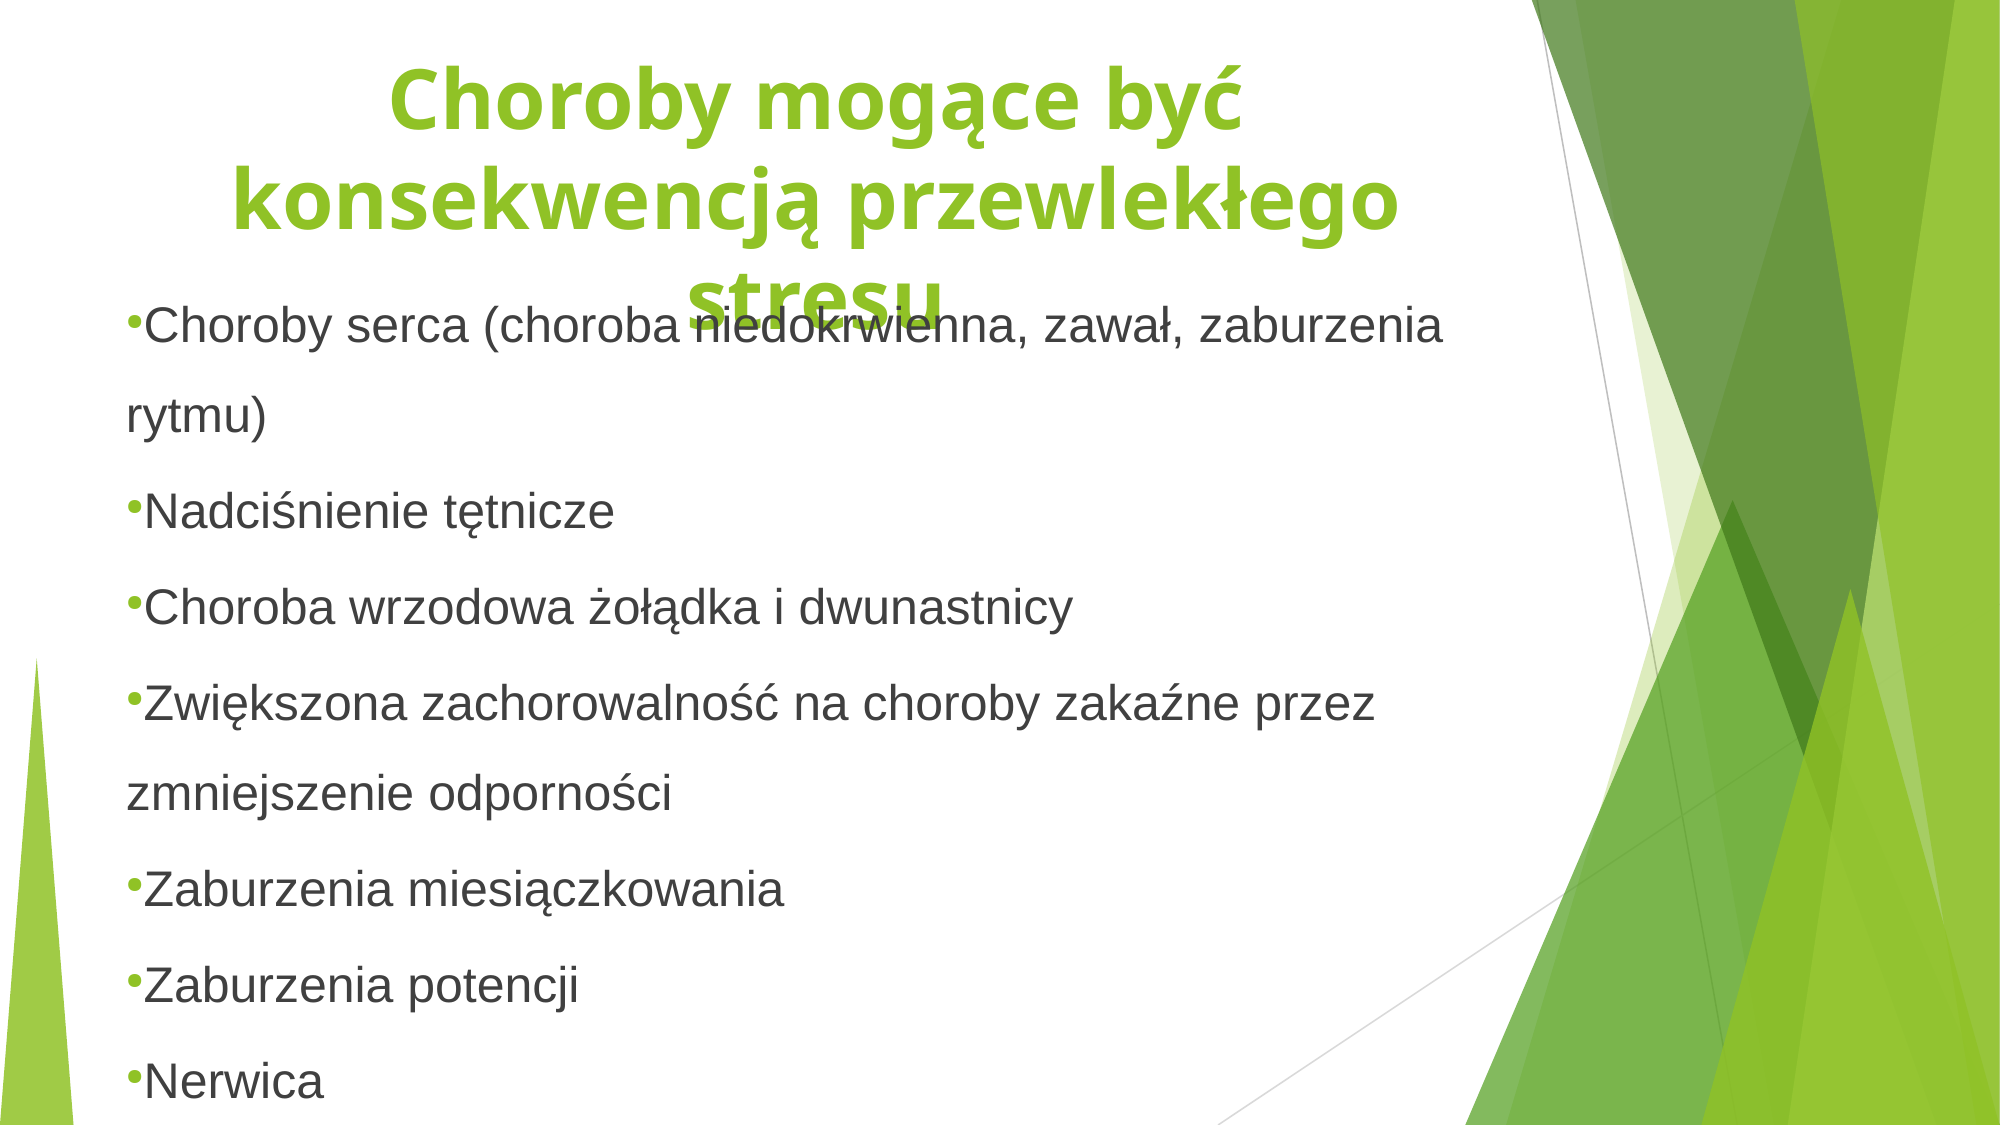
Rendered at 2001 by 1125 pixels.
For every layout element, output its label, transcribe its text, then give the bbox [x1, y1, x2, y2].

list Choroby serca (choroba niedokrwienna, zawał, zaburzenia rytmu) Nadciśnienie tętnicze Choroba wrzodowa żołądka i dwunastnicy Zwiększona zachorowalność na choroby zakaźne przez zmniejszenie odporności Zaburzenia miesiączkowania Zaburzenia potencji Nerwica Depresja [111, 255, 1522, 1082]
title Choroby mogące być konsekwencją przewlekłego stresu [111, 38, 1522, 255]
